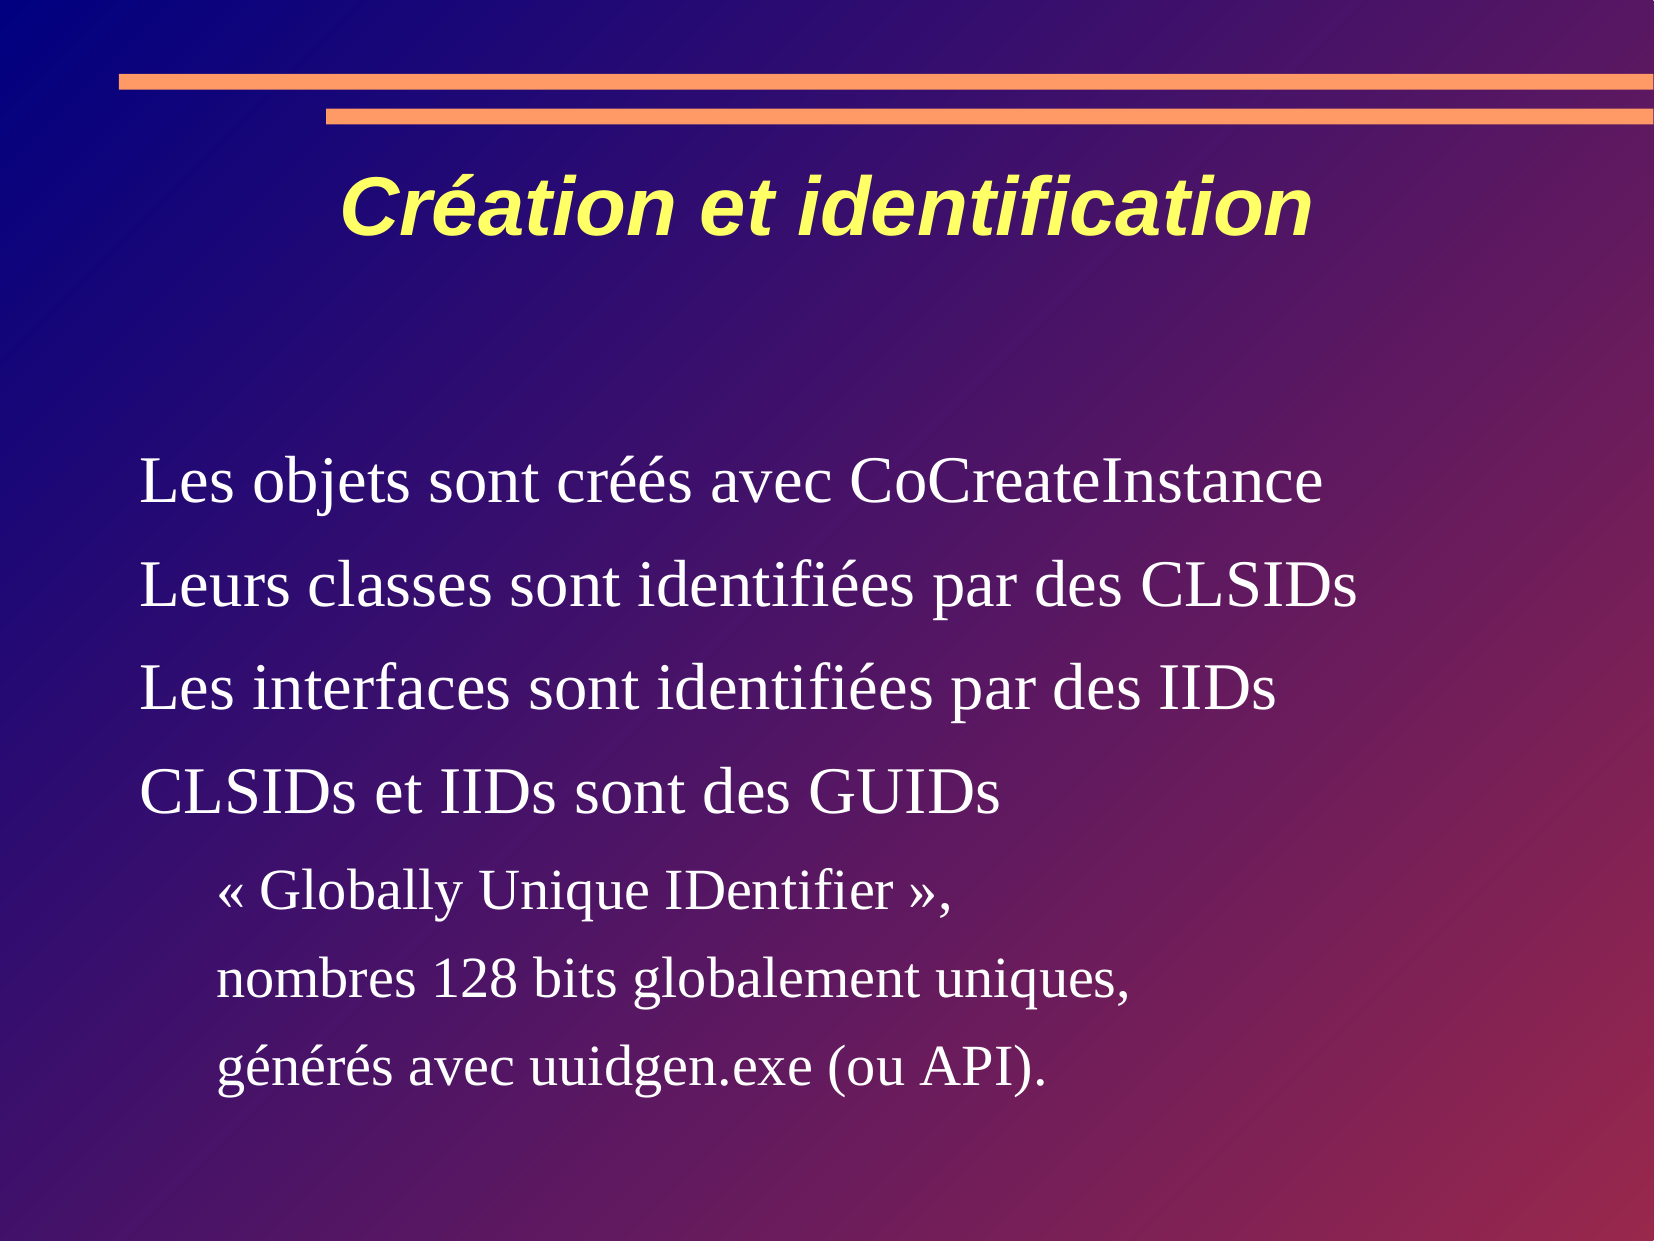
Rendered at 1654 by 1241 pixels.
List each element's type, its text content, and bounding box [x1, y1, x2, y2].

title Création et identification [121, 102, 1534, 311]
list Les objets sont créés avec CoCreateInstance Leurs classes sont identifiées par des CLSIDs Les interfaces sont identifiées par des IIDs CLSIDs et IIDs sont des GUIDs « Globally Unique IDentifier », nombres 128 bits globalement uniques, générés avec uuidgen.exe (ou API). [121, 443, 1534, 1127]
